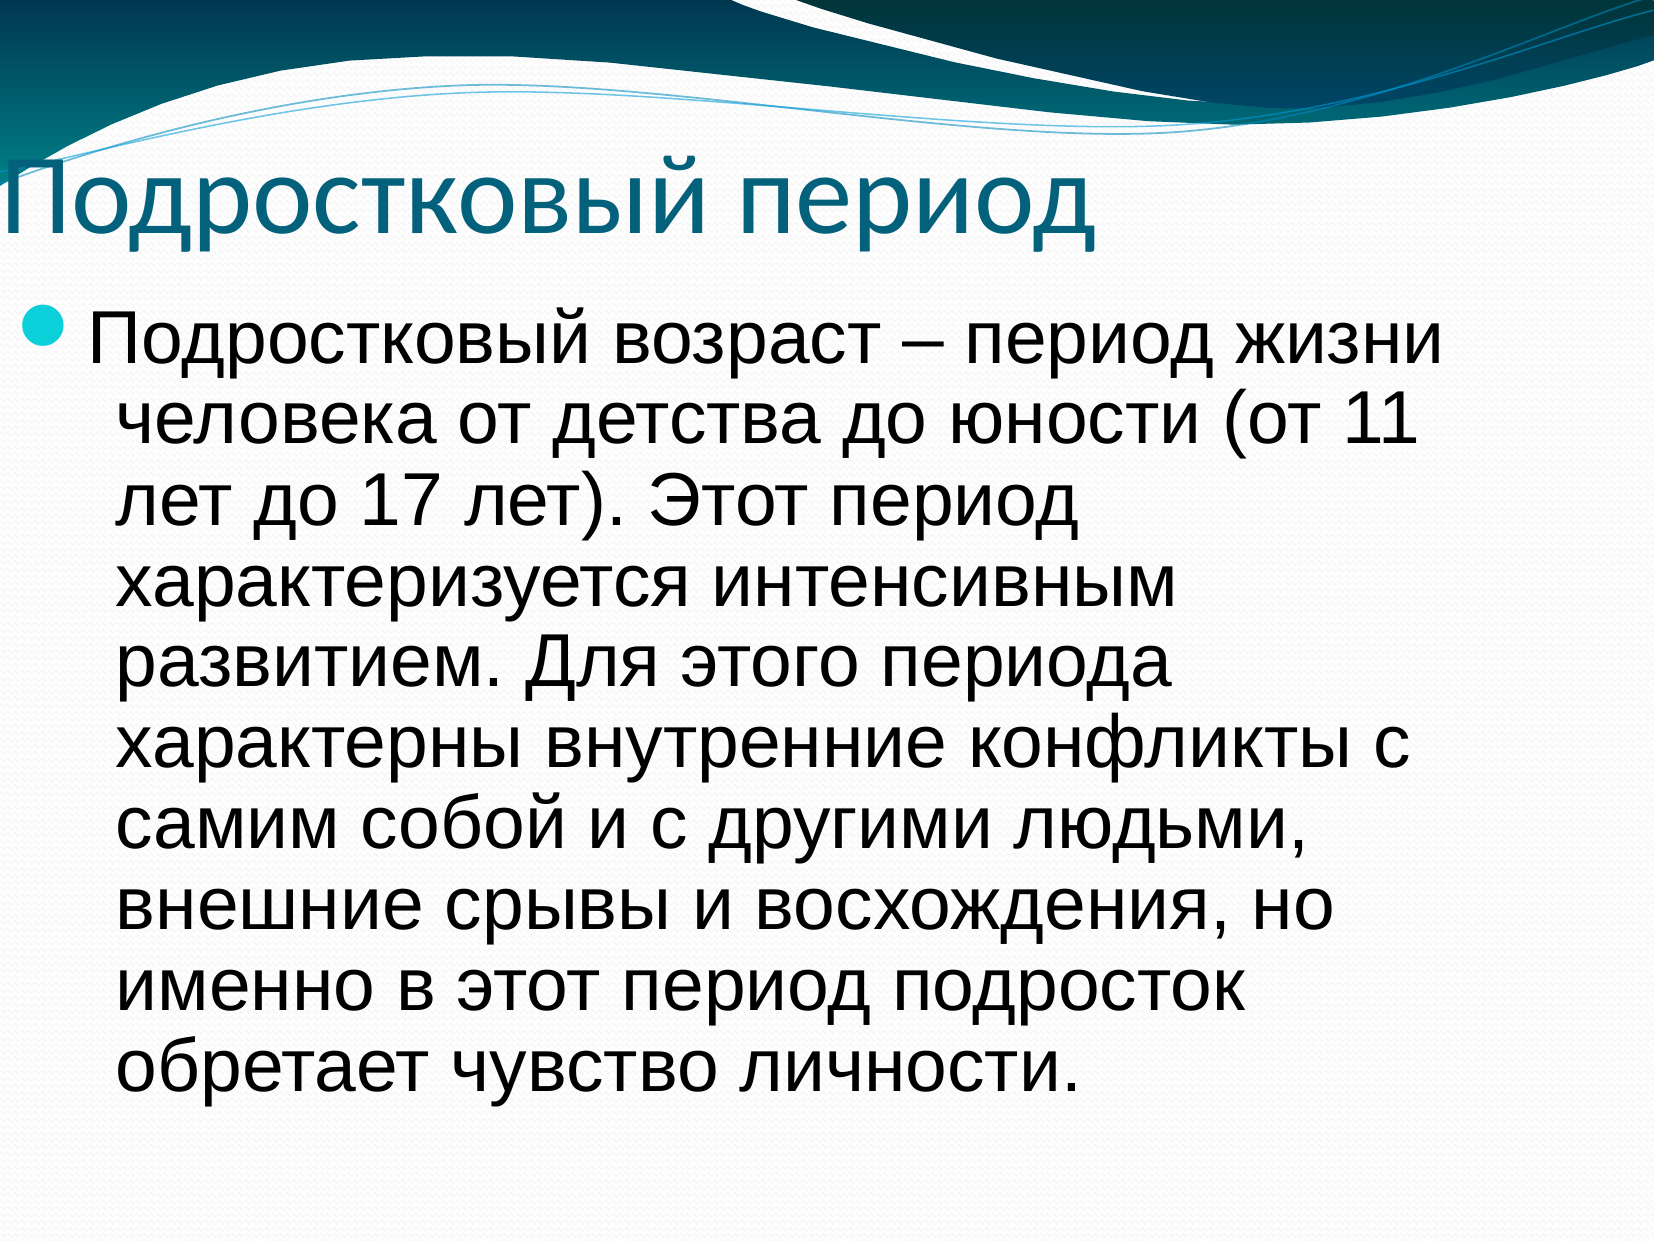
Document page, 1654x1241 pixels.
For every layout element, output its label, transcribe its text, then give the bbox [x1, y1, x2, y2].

title Подростковый период [0, 49, 1489, 257]
list Подростковый возраст – период жизни человека от детства до юности (от 11 лет до 17 лет). Этот период характеризуется интенсивным развитием. Для этого периода характерны внутренние конфликты с самим собой и с другими людьми, внешние срывы и восхождения, но именно в этот период подросток обретает чувство личности. [0, 290, 1489, 1130]
